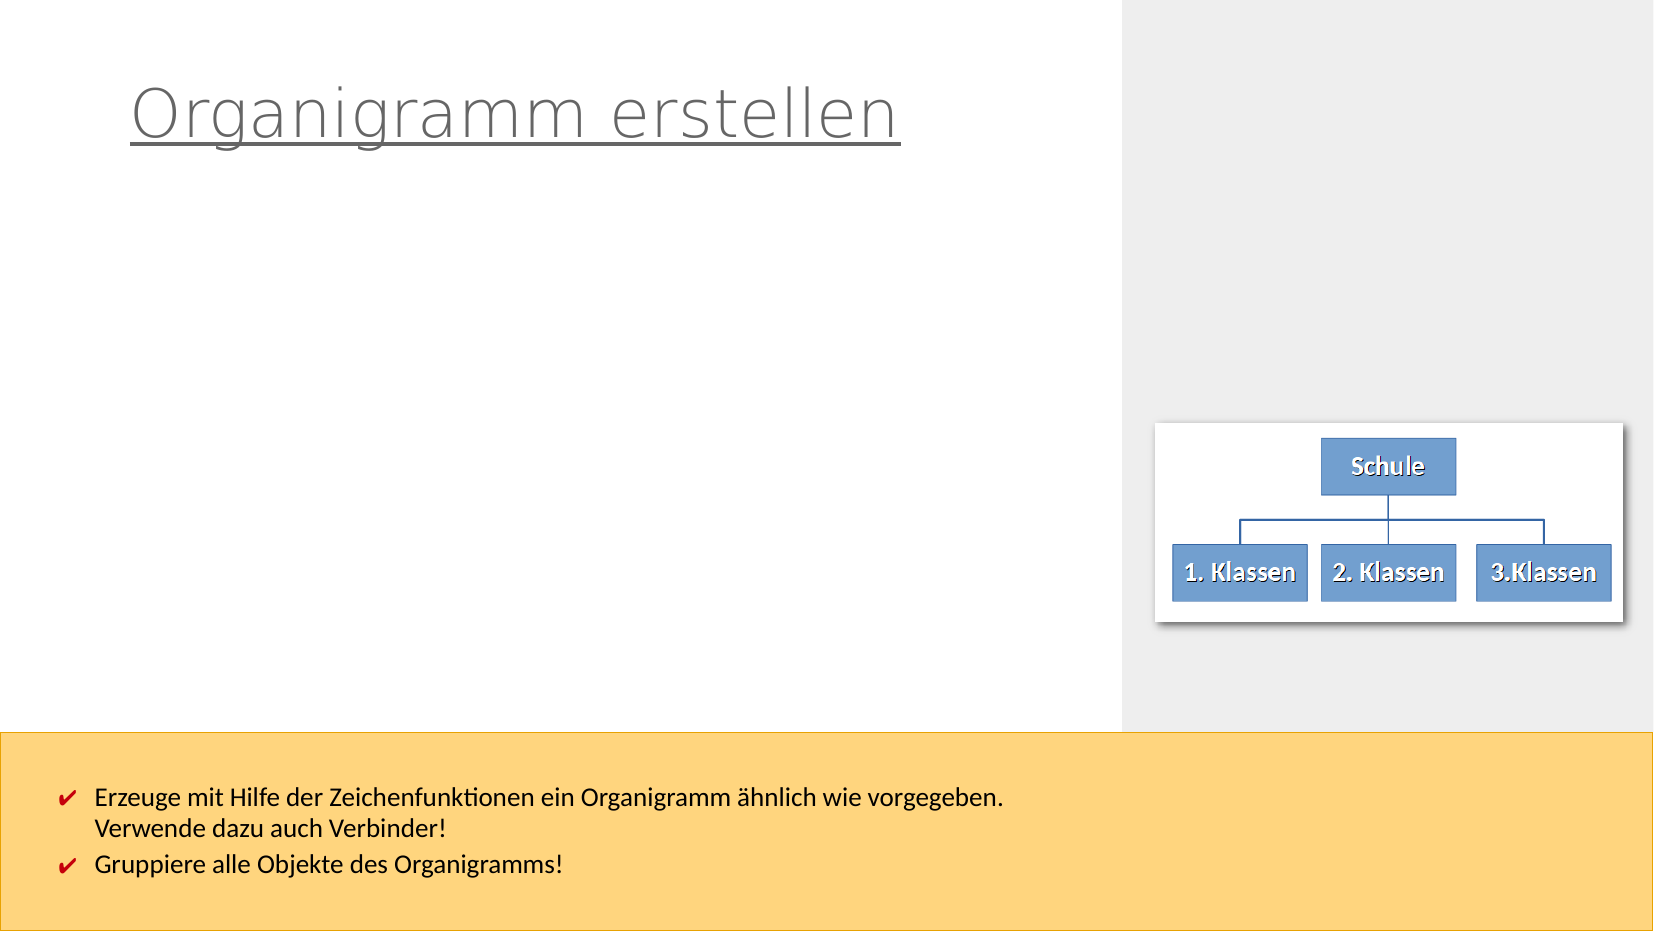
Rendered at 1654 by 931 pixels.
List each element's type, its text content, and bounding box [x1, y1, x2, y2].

picture [1145, 413, 1639, 638]
text_box [1122, 0, 1654, 733]
text_box Erzeuge mit Hilfe der Zeichenfunktionen ein Organigramm ähnlich wie vorgegeben. Verwende dazu auch Verbinder! Gruppiere alle Objekte des Organigramms! [0, 732, 1653, 931]
title Organigramm erstellen [129, 75, 1571, 154]
